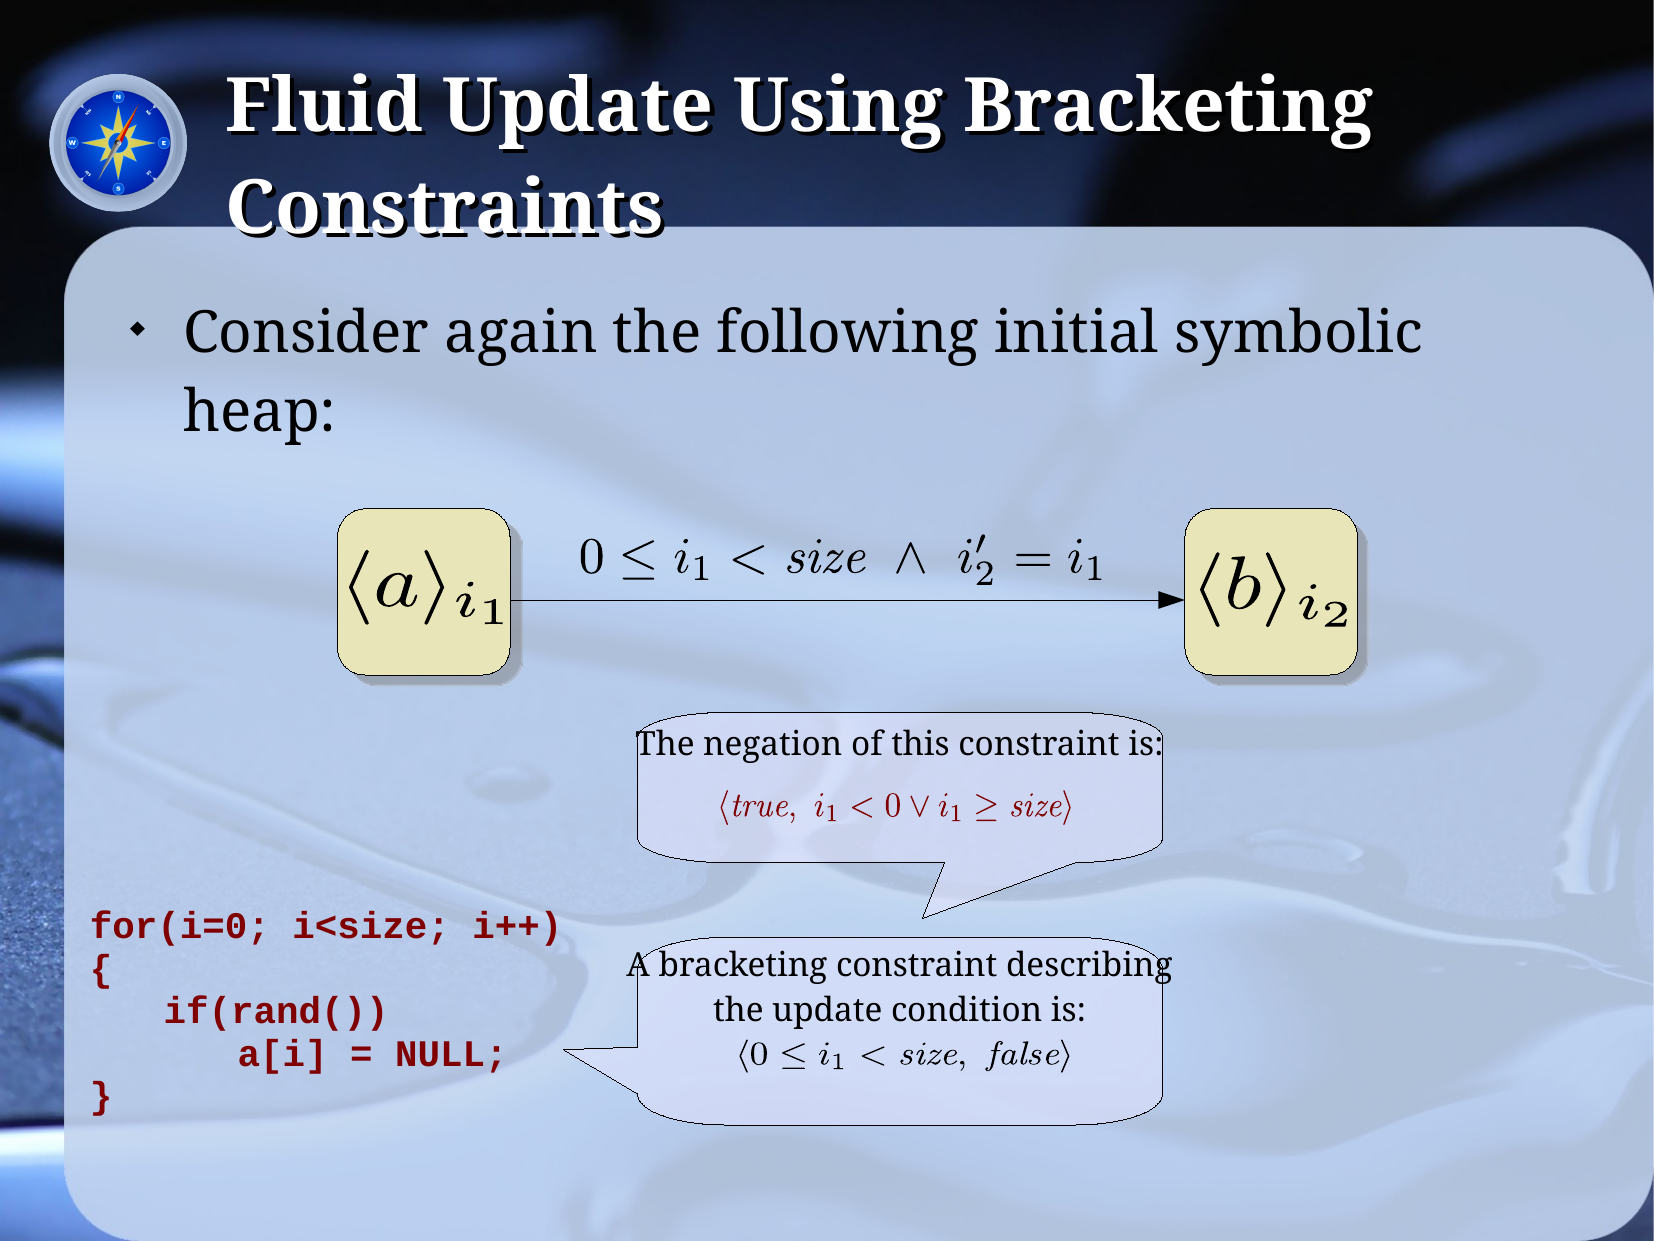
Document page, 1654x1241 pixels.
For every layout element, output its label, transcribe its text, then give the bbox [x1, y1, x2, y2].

list Consider again the following initial symbolic heap: [112, 290, 1571, 1094]
text_box The negation of this constraint is: [637, 712, 1163, 919]
text_box [1184, 508, 1358, 676]
title Fluid Update Using Bracketing Constraints [225, 49, 1571, 257]
picture [0, 0, 1654, 1241]
text_box A bracketing constraint describing the update condition is: [563, 937, 1163, 1126]
text_box [337, 508, 511, 676]
text_box for(i=0; i<size; i++) { if(rand()) a[i] = NULL; } [75, 900, 611, 1163]
